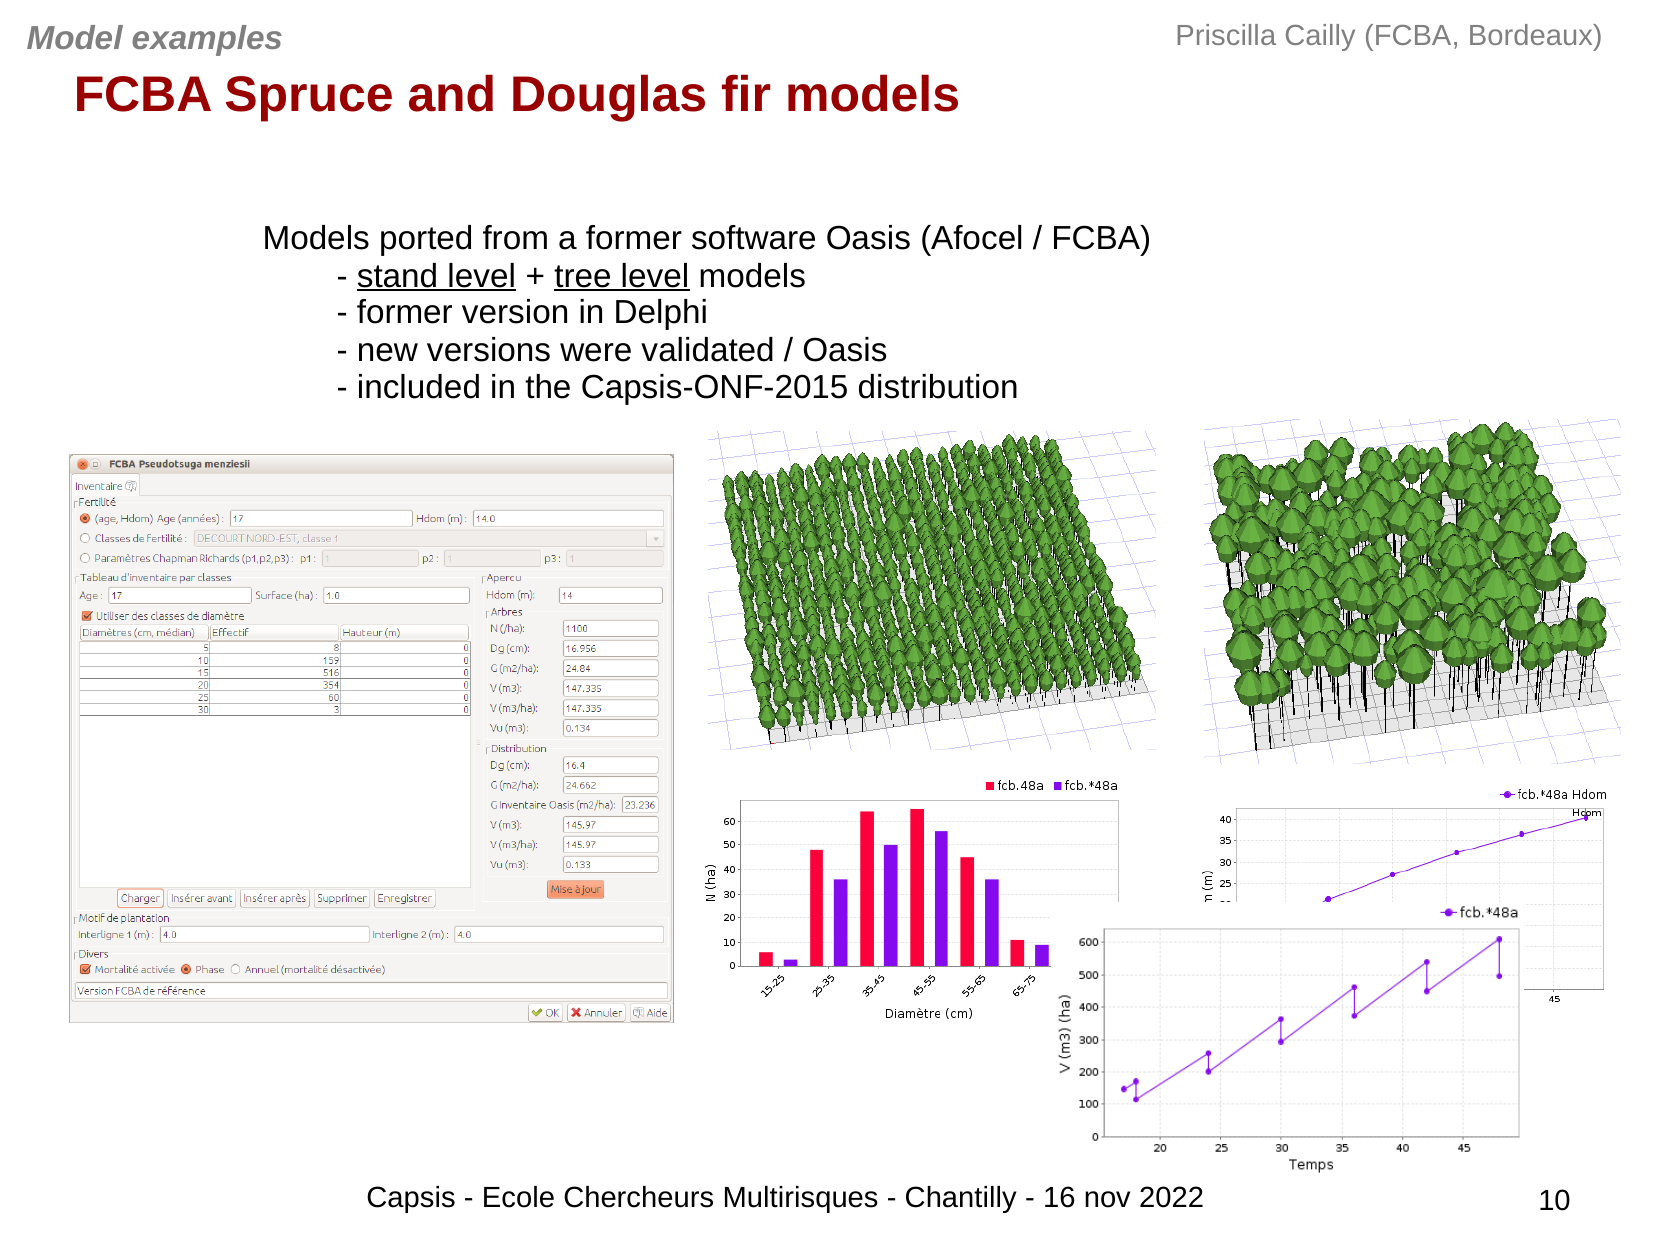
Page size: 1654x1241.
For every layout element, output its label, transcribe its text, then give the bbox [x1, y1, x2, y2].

text_box Priscilla Cailly (FCBA, Bordeaux) [426, 11, 1619, 60]
picture [69, 454, 674, 1024]
picture [708, 431, 1156, 751]
text_box Models ported from a former software Oasis (Afocel / FCBA) - stand level + tree level models - former version in Delphi - new versions were validated / Oasis - included in the Capsis-ONF-2015 distribution [248, 212, 1583, 453]
picture [1204, 419, 1621, 764]
picture [696, 776, 1607, 1176]
text_box FCBA Spruce and Douglas fir models [59, 60, 1595, 131]
text_box Model examples [11, 11, 426, 65]
